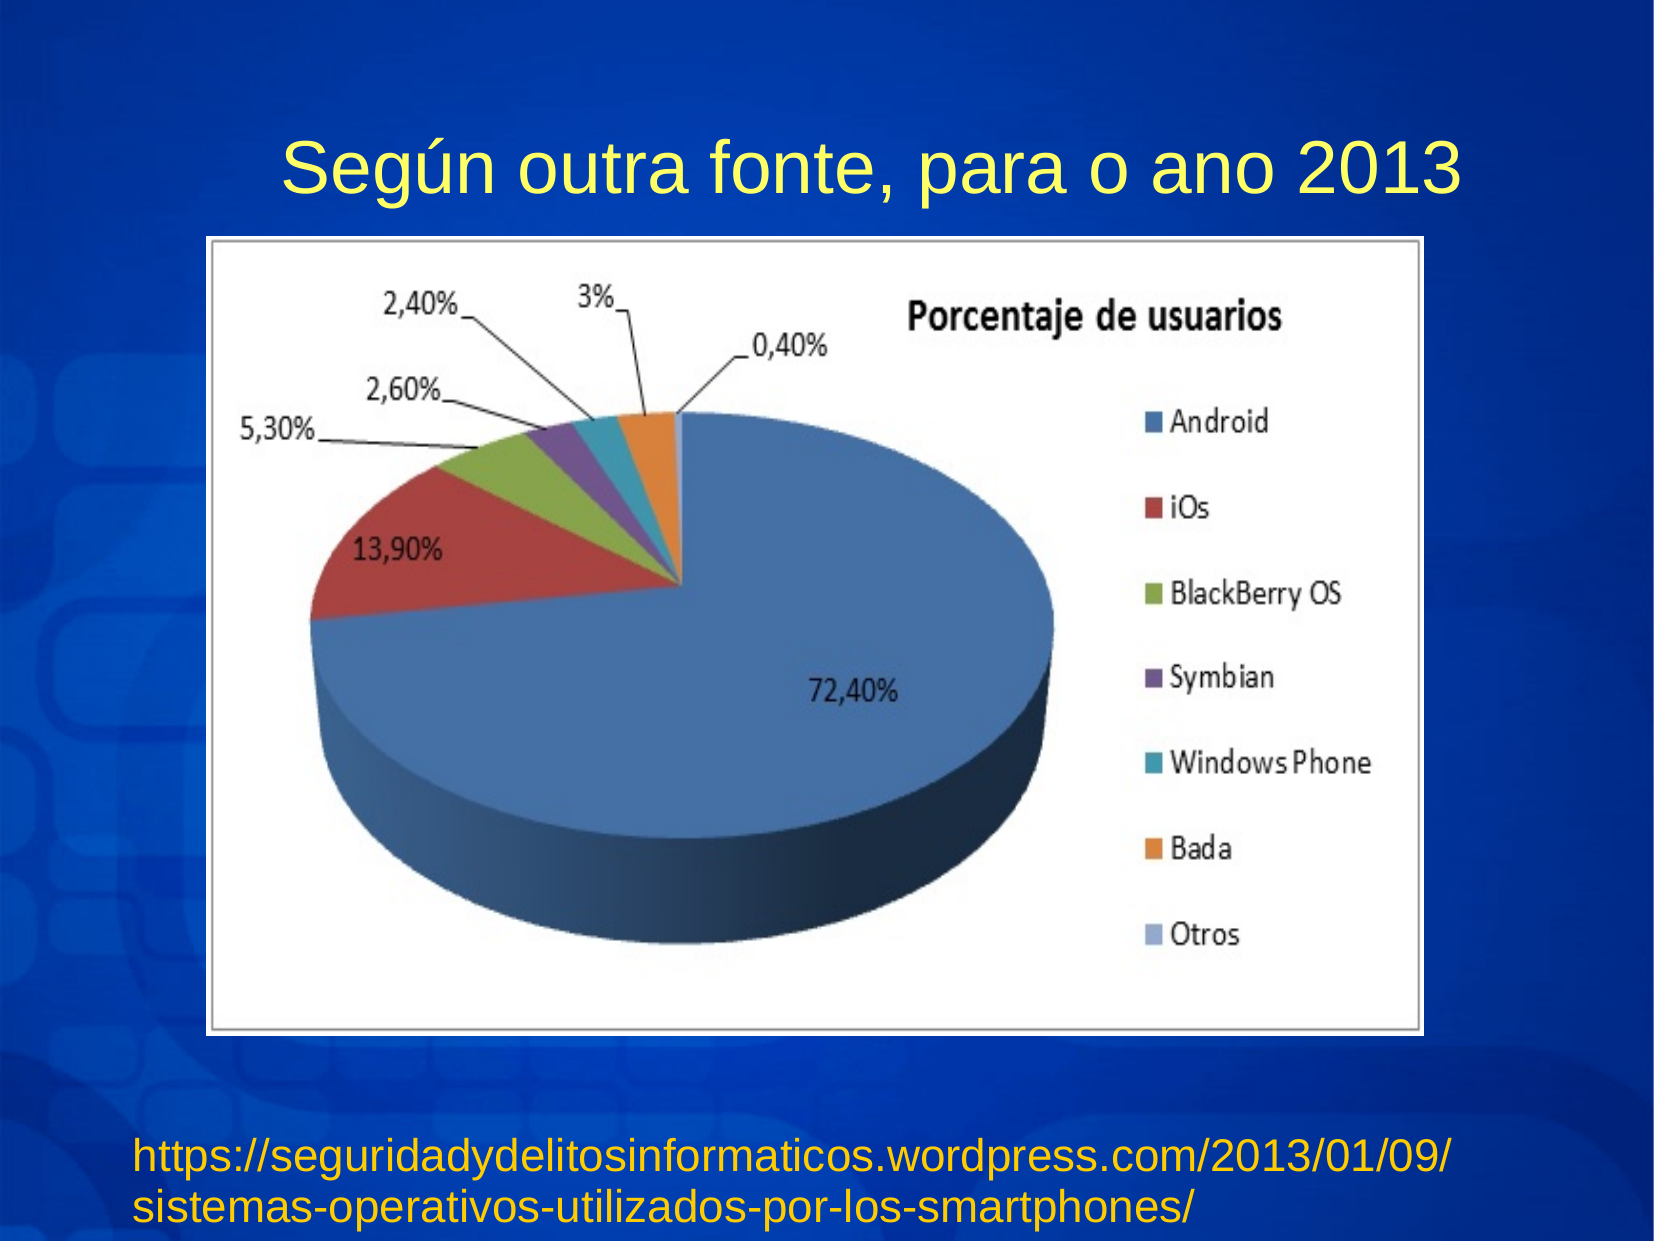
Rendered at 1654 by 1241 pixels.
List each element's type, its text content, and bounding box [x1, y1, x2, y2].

text_box https://seguridadydelitosinformaticos.wordpress.com/2013/01/09/sistemas-operativos-utilizados-por-los-smartphones/ [118, 1122, 1625, 1240]
picture [0, 0, 1654, 1241]
text_box Según outra fonte, para o ano 2013 [265, 118, 1480, 217]
